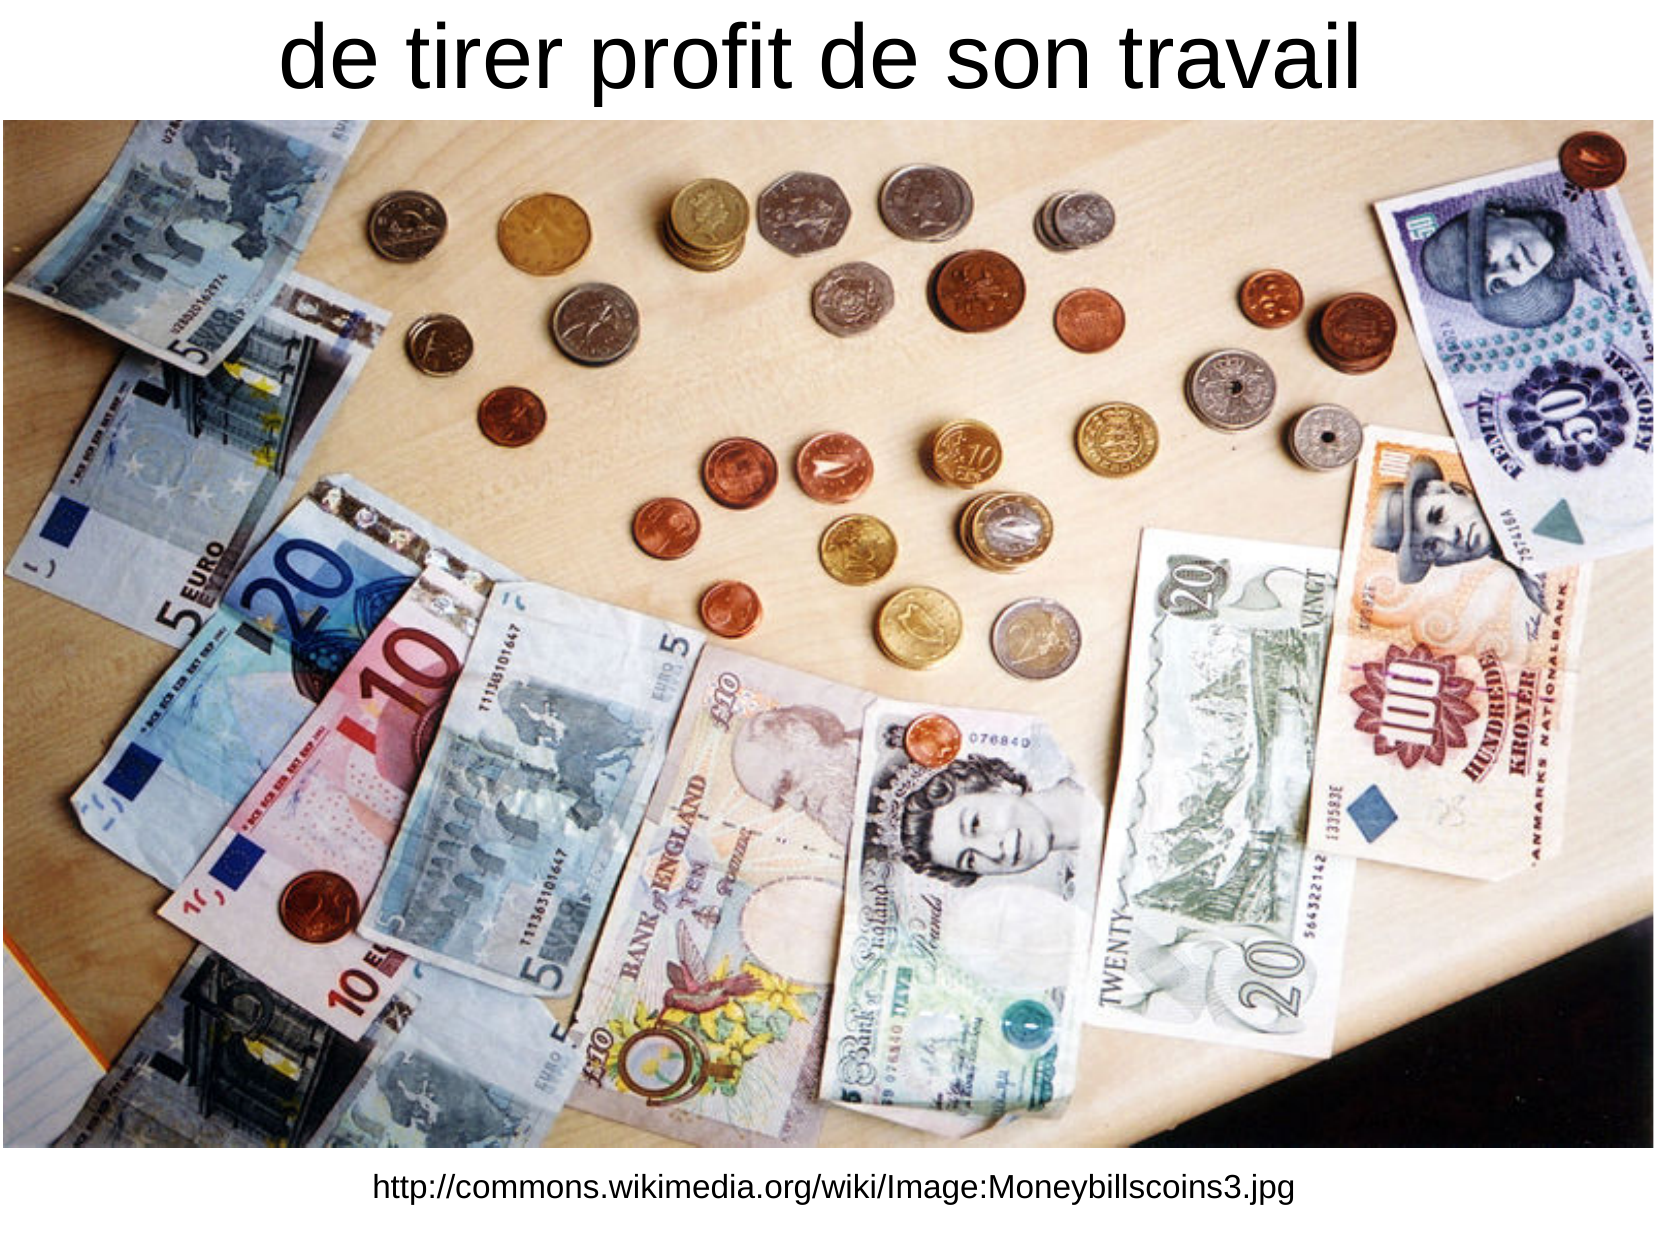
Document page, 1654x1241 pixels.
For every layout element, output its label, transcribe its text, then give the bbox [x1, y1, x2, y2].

text_box http://commons.wikimedia.org/wiki/Image:Moneybillscoins3.jpg [372, 1168, 1298, 1211]
title de tirer profit de son travail [77, 0, 1566, 114]
picture [3, 120, 1654, 1148]
